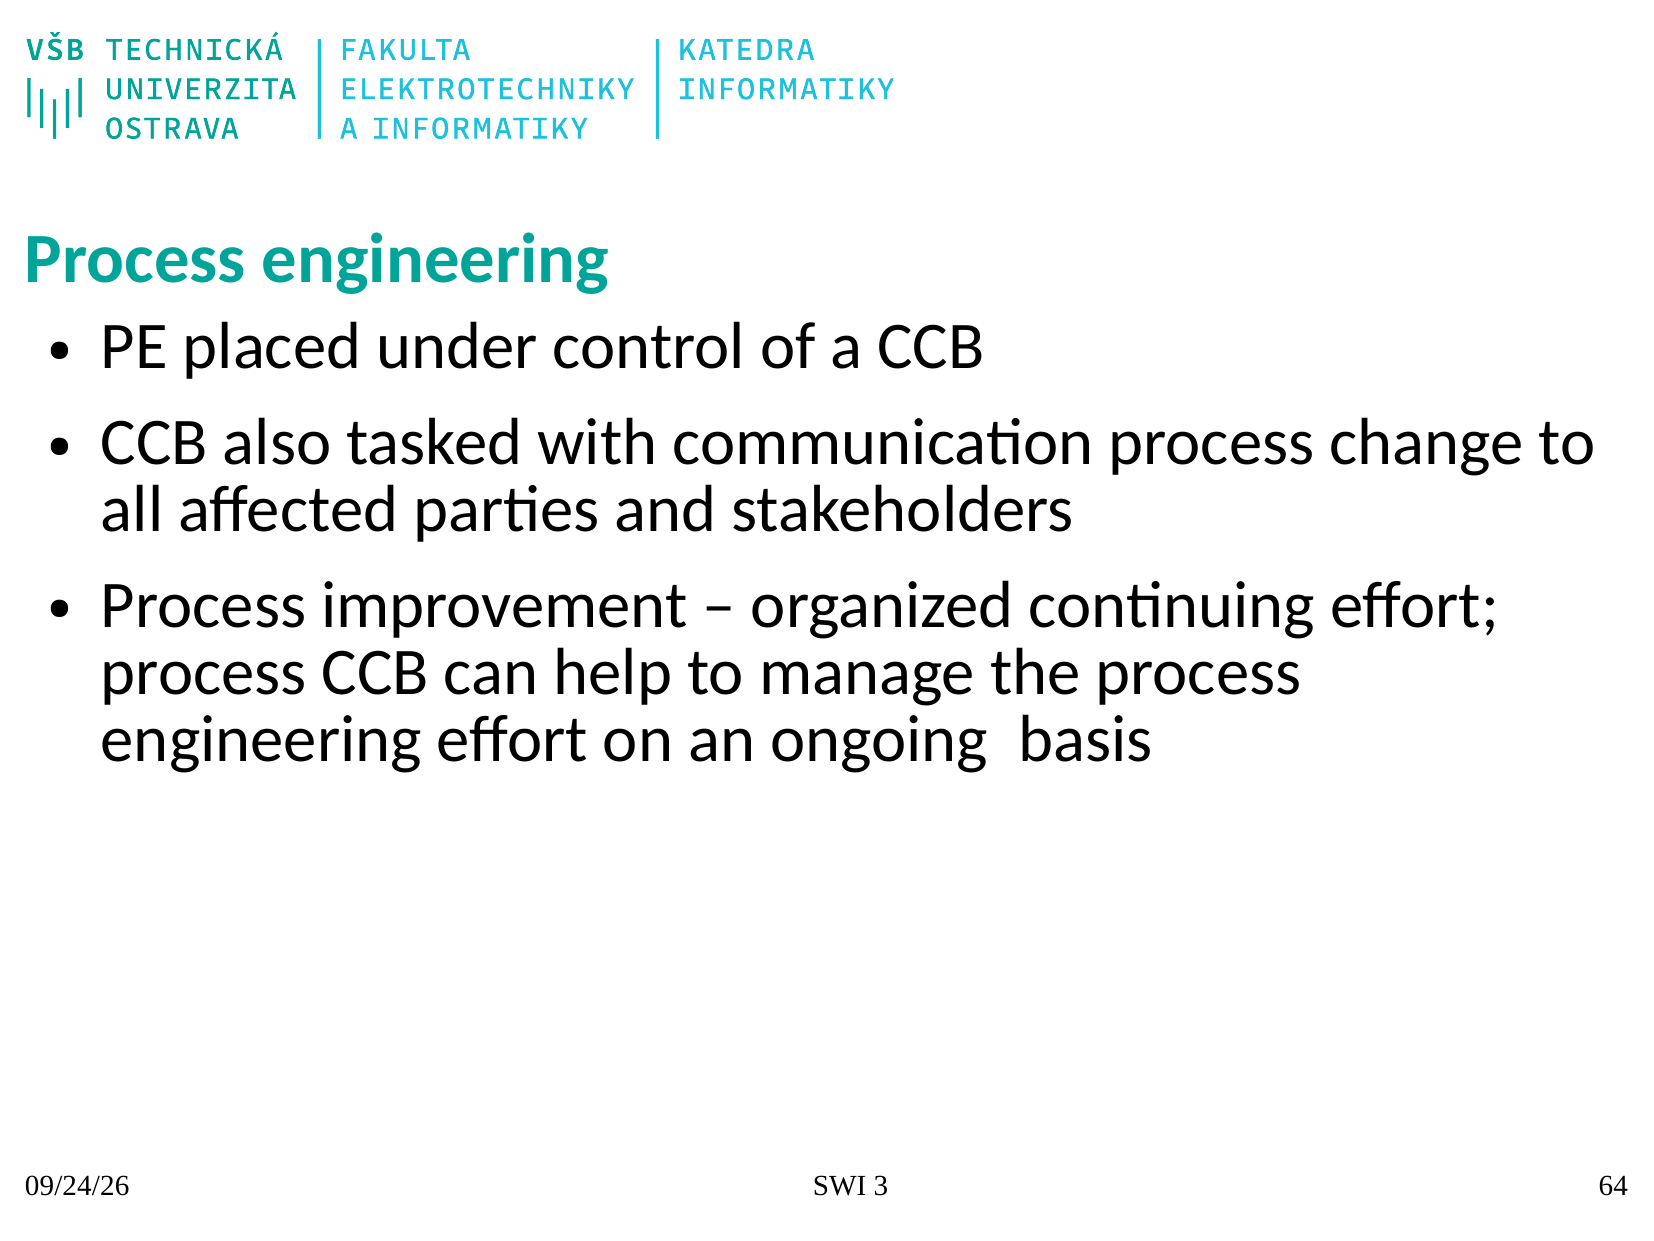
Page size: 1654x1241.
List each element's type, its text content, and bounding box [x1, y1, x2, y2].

title Process engineering [24, 169, 1629, 300]
list PE placed under control of a CCB CCB also tasked with communication process change to all affected parties and stakeholders Process improvement – organized continuing effort; process CCB can help to manage the process engineering effort on an ongoing basis [30, 318, 1629, 1146]
picture [26, 31, 894, 139]
